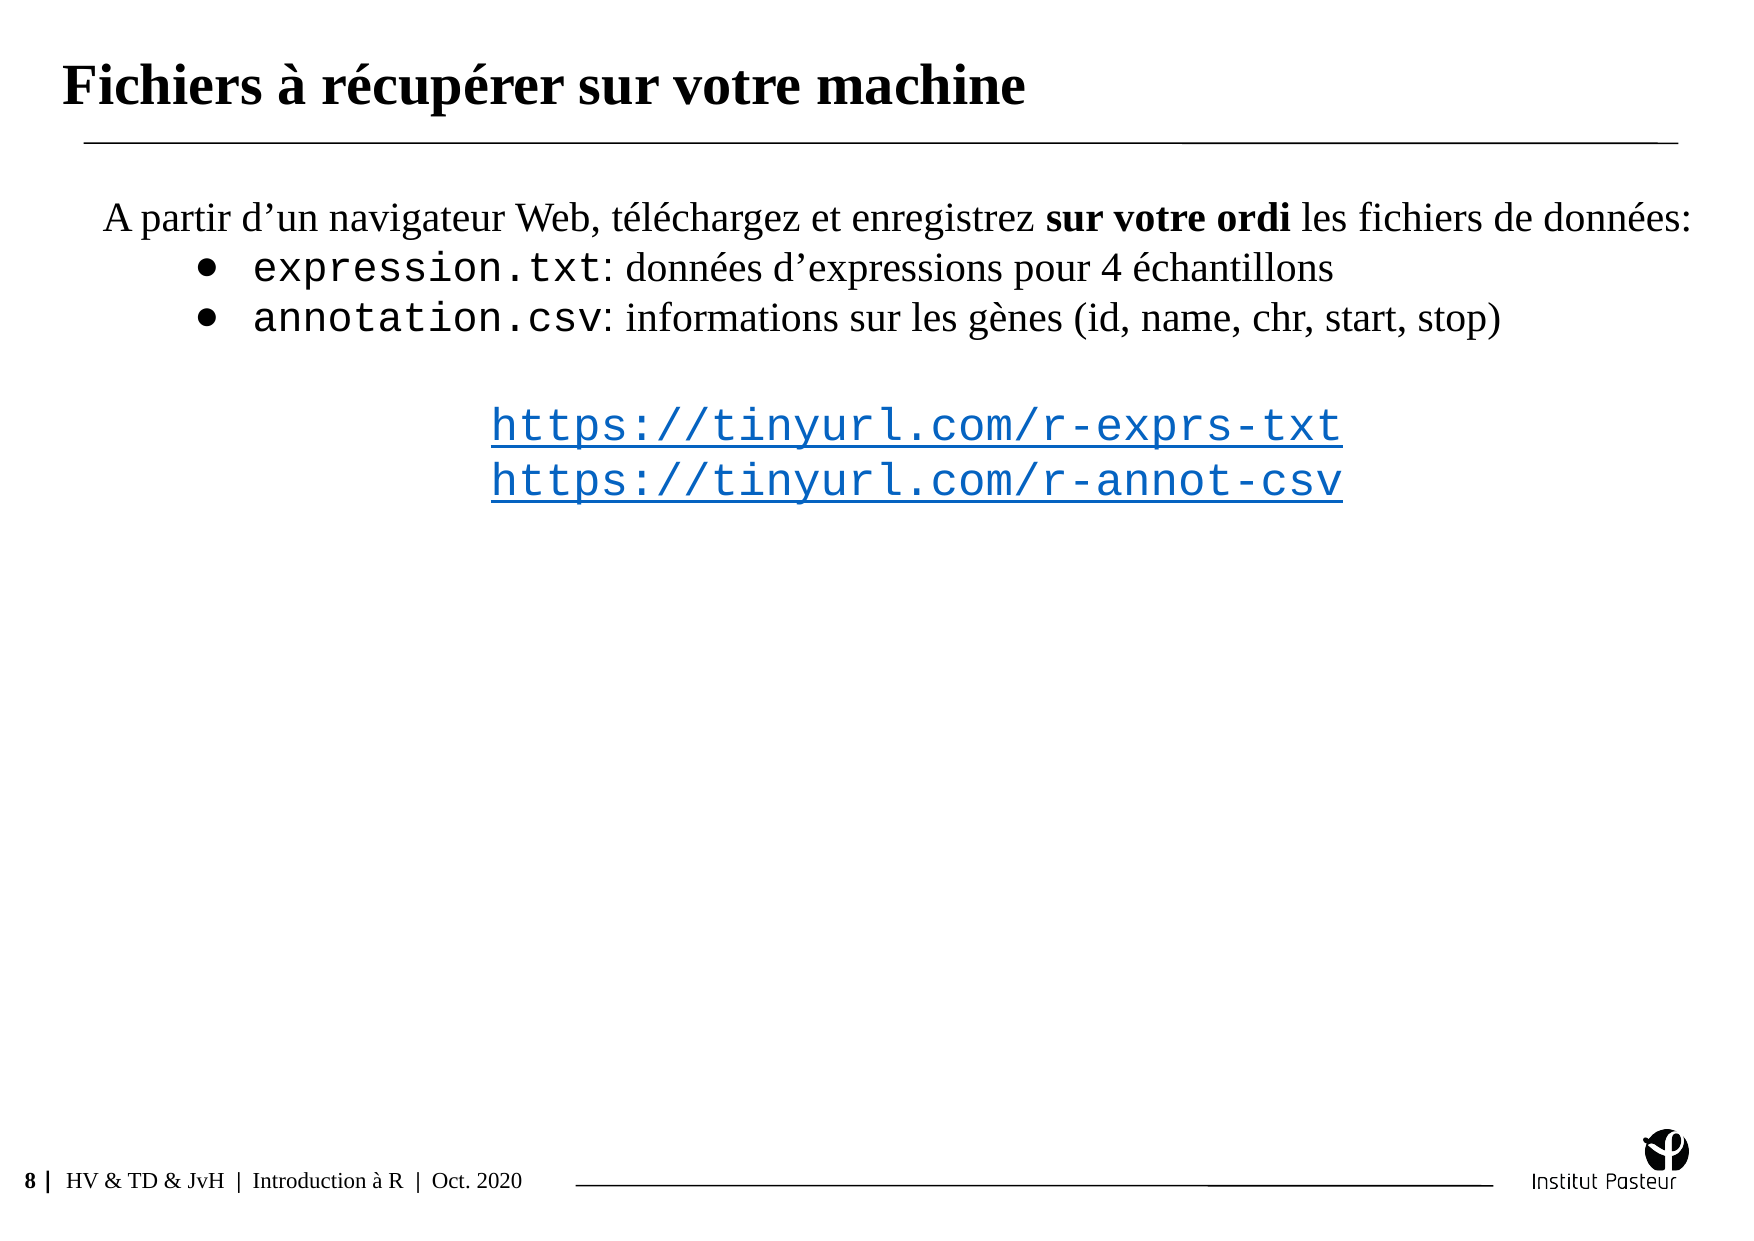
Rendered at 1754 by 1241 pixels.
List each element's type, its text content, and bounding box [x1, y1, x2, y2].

text_box Fichiers à récupérer sur votre machine [62, 2, 1692, 160]
text_box A partir d’un navigateur Web, téléchargez et enregistrez sur votre ordi les fichiers de données: expression.txt: données d’expressions pour 4 échantillons annotation.csv: informations sur les gènes (id, name, chr, start, stop) https://tinyurl.com/r-exprs-txt https://tinyurl.com/r-annot-csv [102, 189, 1732, 1147]
picture [1533, 1147, 1689, 1189]
